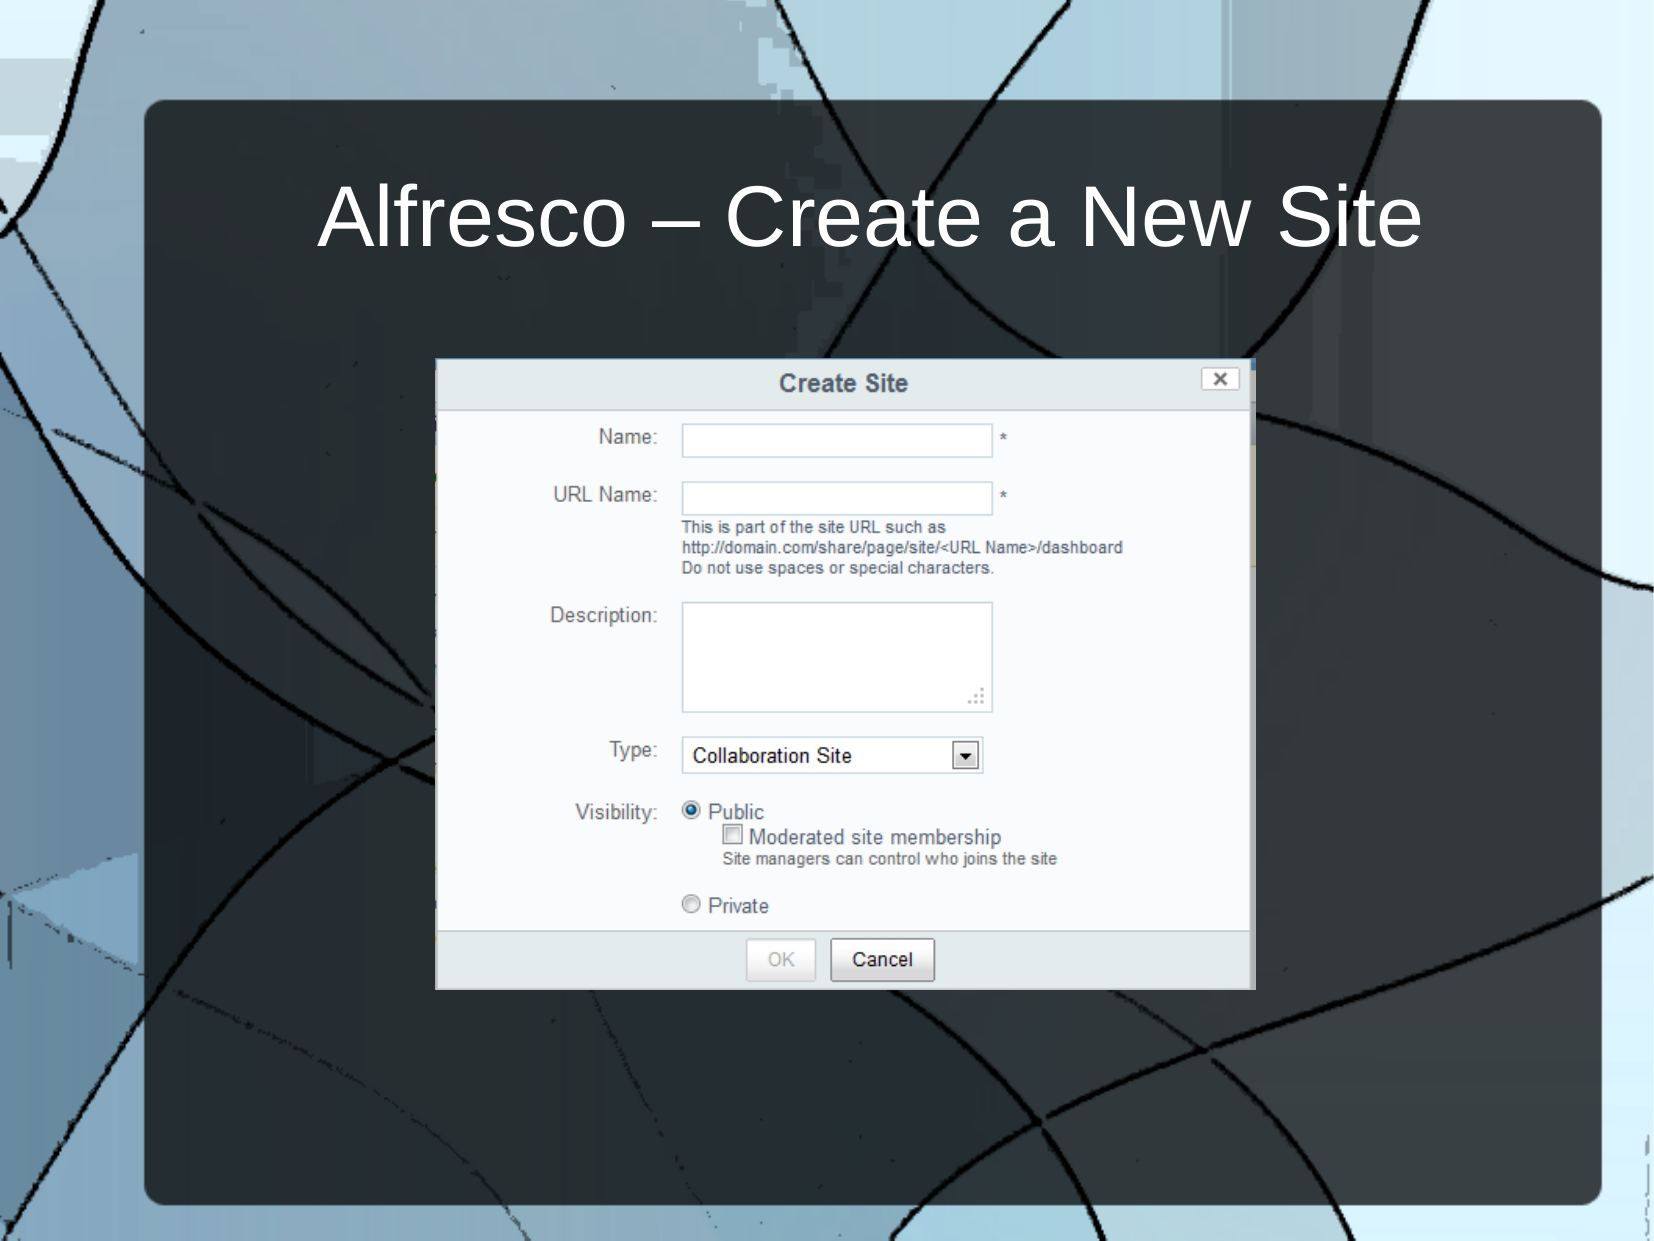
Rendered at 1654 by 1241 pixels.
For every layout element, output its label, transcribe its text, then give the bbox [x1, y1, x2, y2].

title Alfresco – Create a New Site [159, 108, 1583, 325]
text_box [255, 332, 1516, 874]
picture [0, 0, 1654, 1241]
